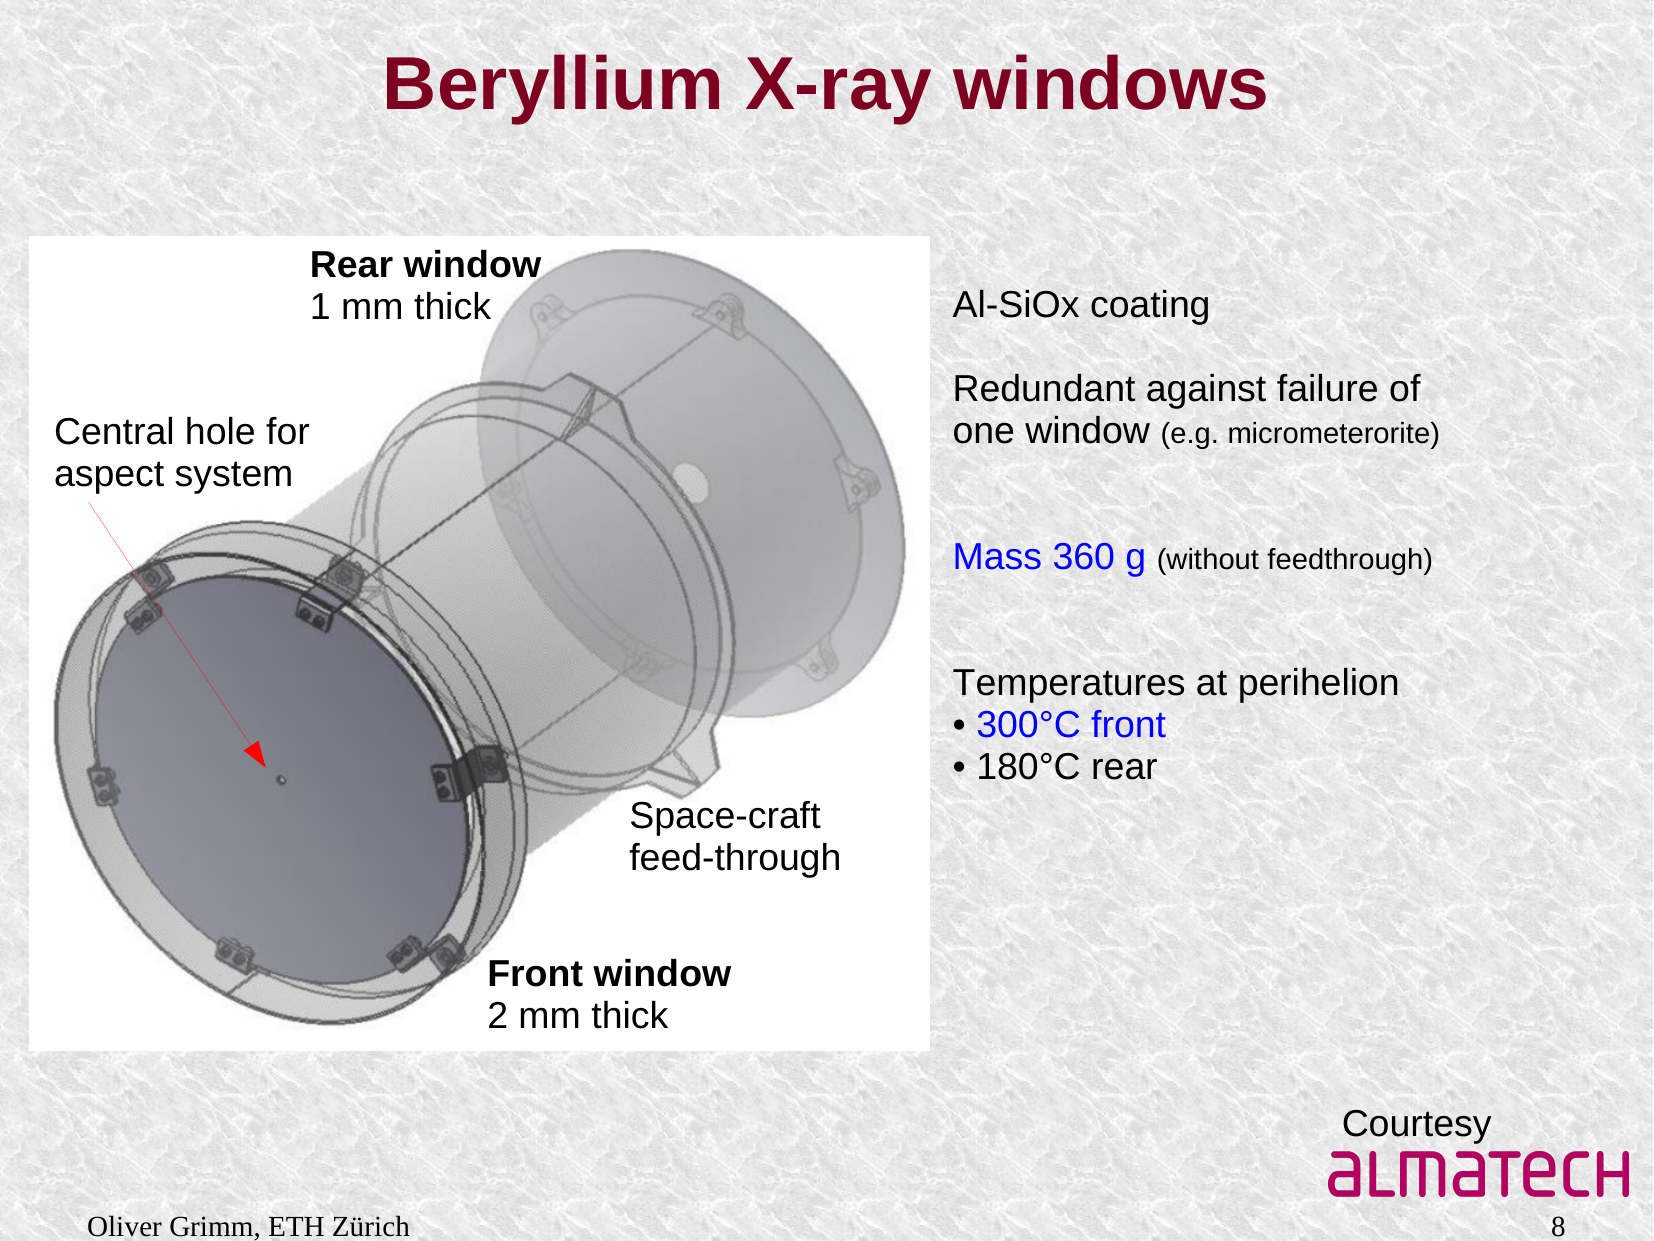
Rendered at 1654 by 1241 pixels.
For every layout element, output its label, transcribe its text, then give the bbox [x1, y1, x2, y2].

text_box Courtesy [1327, 1094, 1506, 1152]
text_box Rear window 1 mm thick [295, 236, 559, 336]
text_box Space-craft feed-through [614, 787, 857, 886]
text_box Central hole for aspect system [39, 403, 325, 502]
text_box Al-SiOx coating Redundant against failure of one window (e.g. micrometerorite) Mass 360 g (without feedthrough) Temperatures at perihelion • 300°C front • 180°C rear [938, 276, 1455, 796]
text_box Front window 2 mm thick [472, 944, 749, 1044]
title Beryllium X-ray windows [0, 27, 1653, 141]
picture [0, 0, 1654, 1241]
